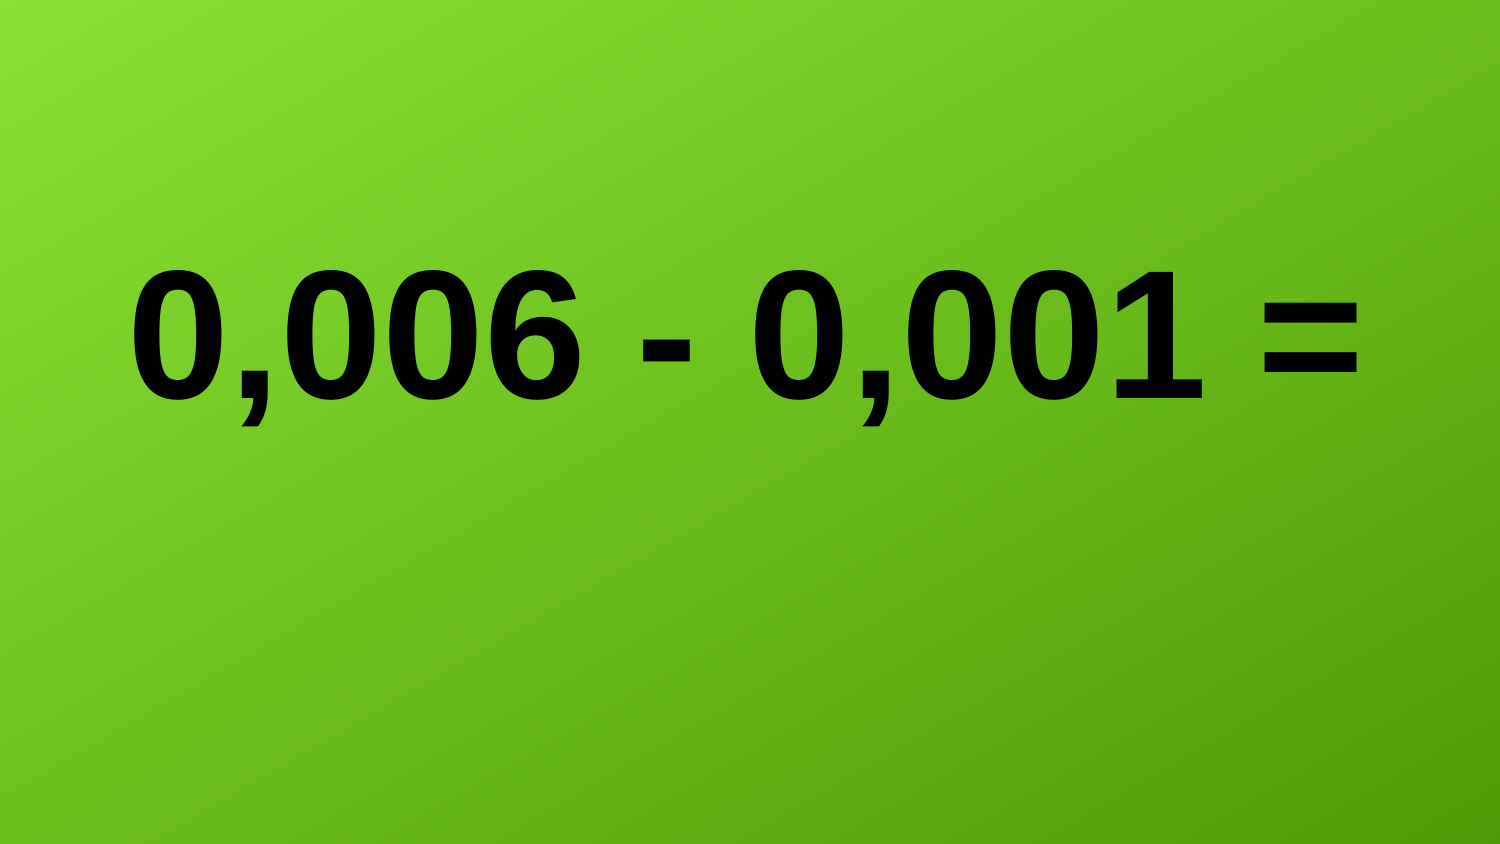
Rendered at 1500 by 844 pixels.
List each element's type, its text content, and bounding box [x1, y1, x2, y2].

title 0,006 - 0,001 = [112, 259, 1388, 450]
